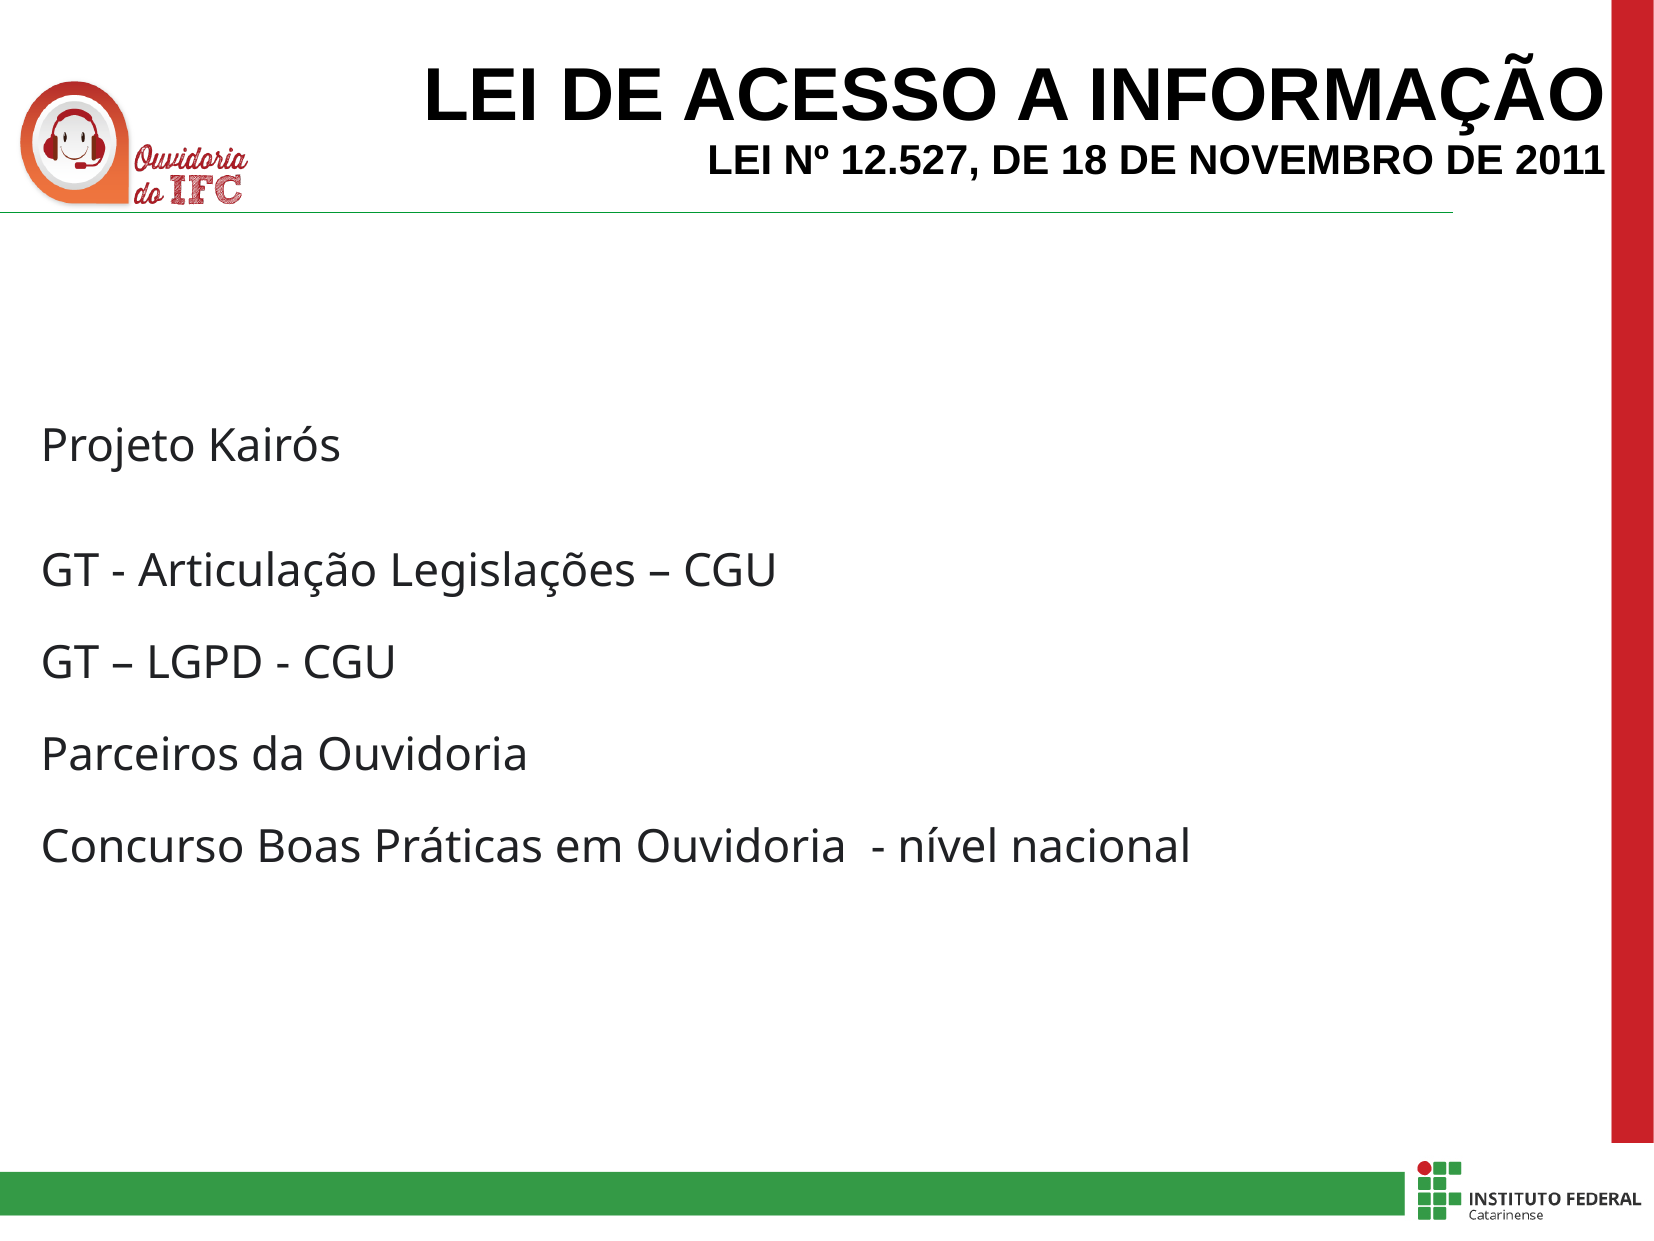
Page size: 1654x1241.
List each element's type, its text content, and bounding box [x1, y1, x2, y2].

picture [0, 0, 1654, 1241]
text_box Projeto Kairós GT - Articulação Legislações – CGU GT – LGPD - CGU Parceiros da Ouvidoria Concurso Boas Práticas em Ouvidoria - nível nacional [25, 302, 1516, 1241]
subtitle [25, 248, 1585, 1241]
title LEI DE ACESSO A INFORMAÇÃO LEI Nº 12.527, DE 18 DE NOVEMBRO DE 2011 [35, 35, 1607, 201]
